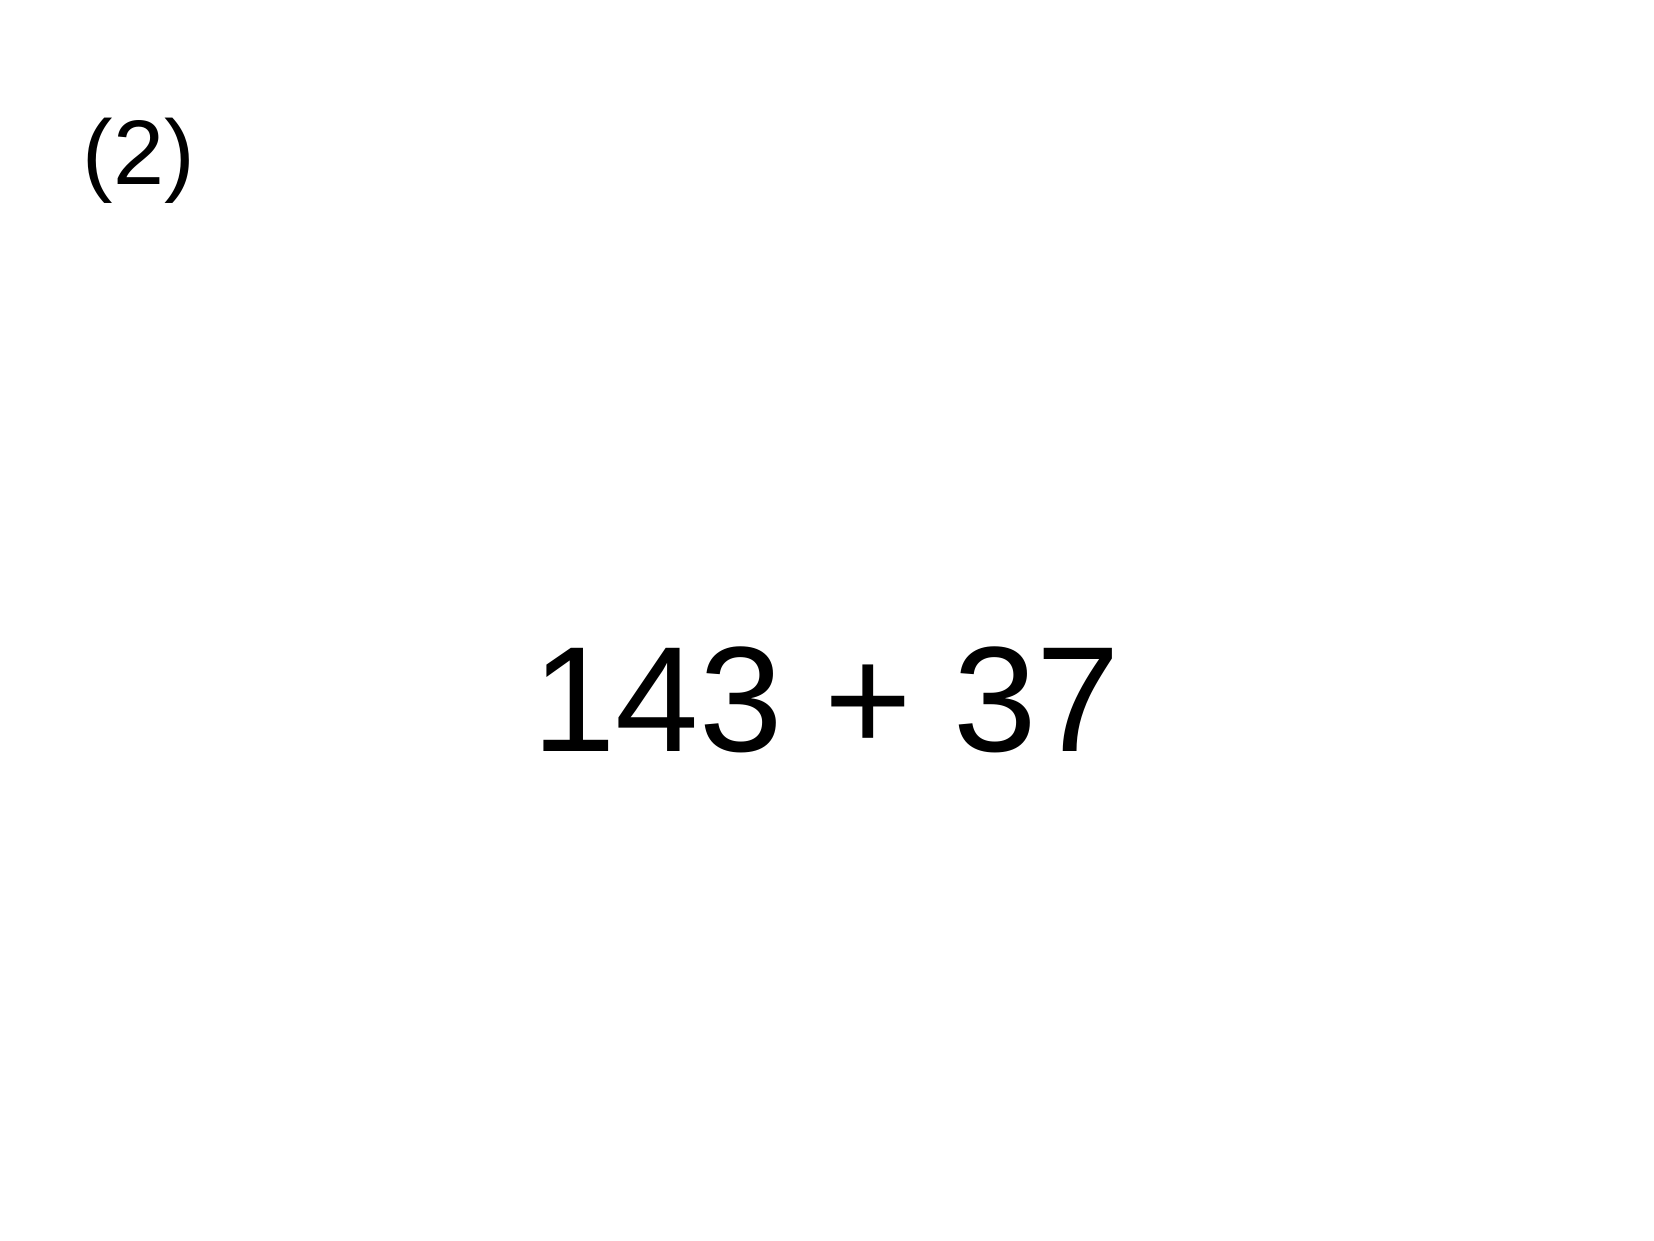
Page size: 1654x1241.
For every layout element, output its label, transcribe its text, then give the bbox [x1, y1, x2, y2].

title (2) [82, 56, 1571, 250]
subtitle 143 + 37 [82, 297, 1571, 1102]
